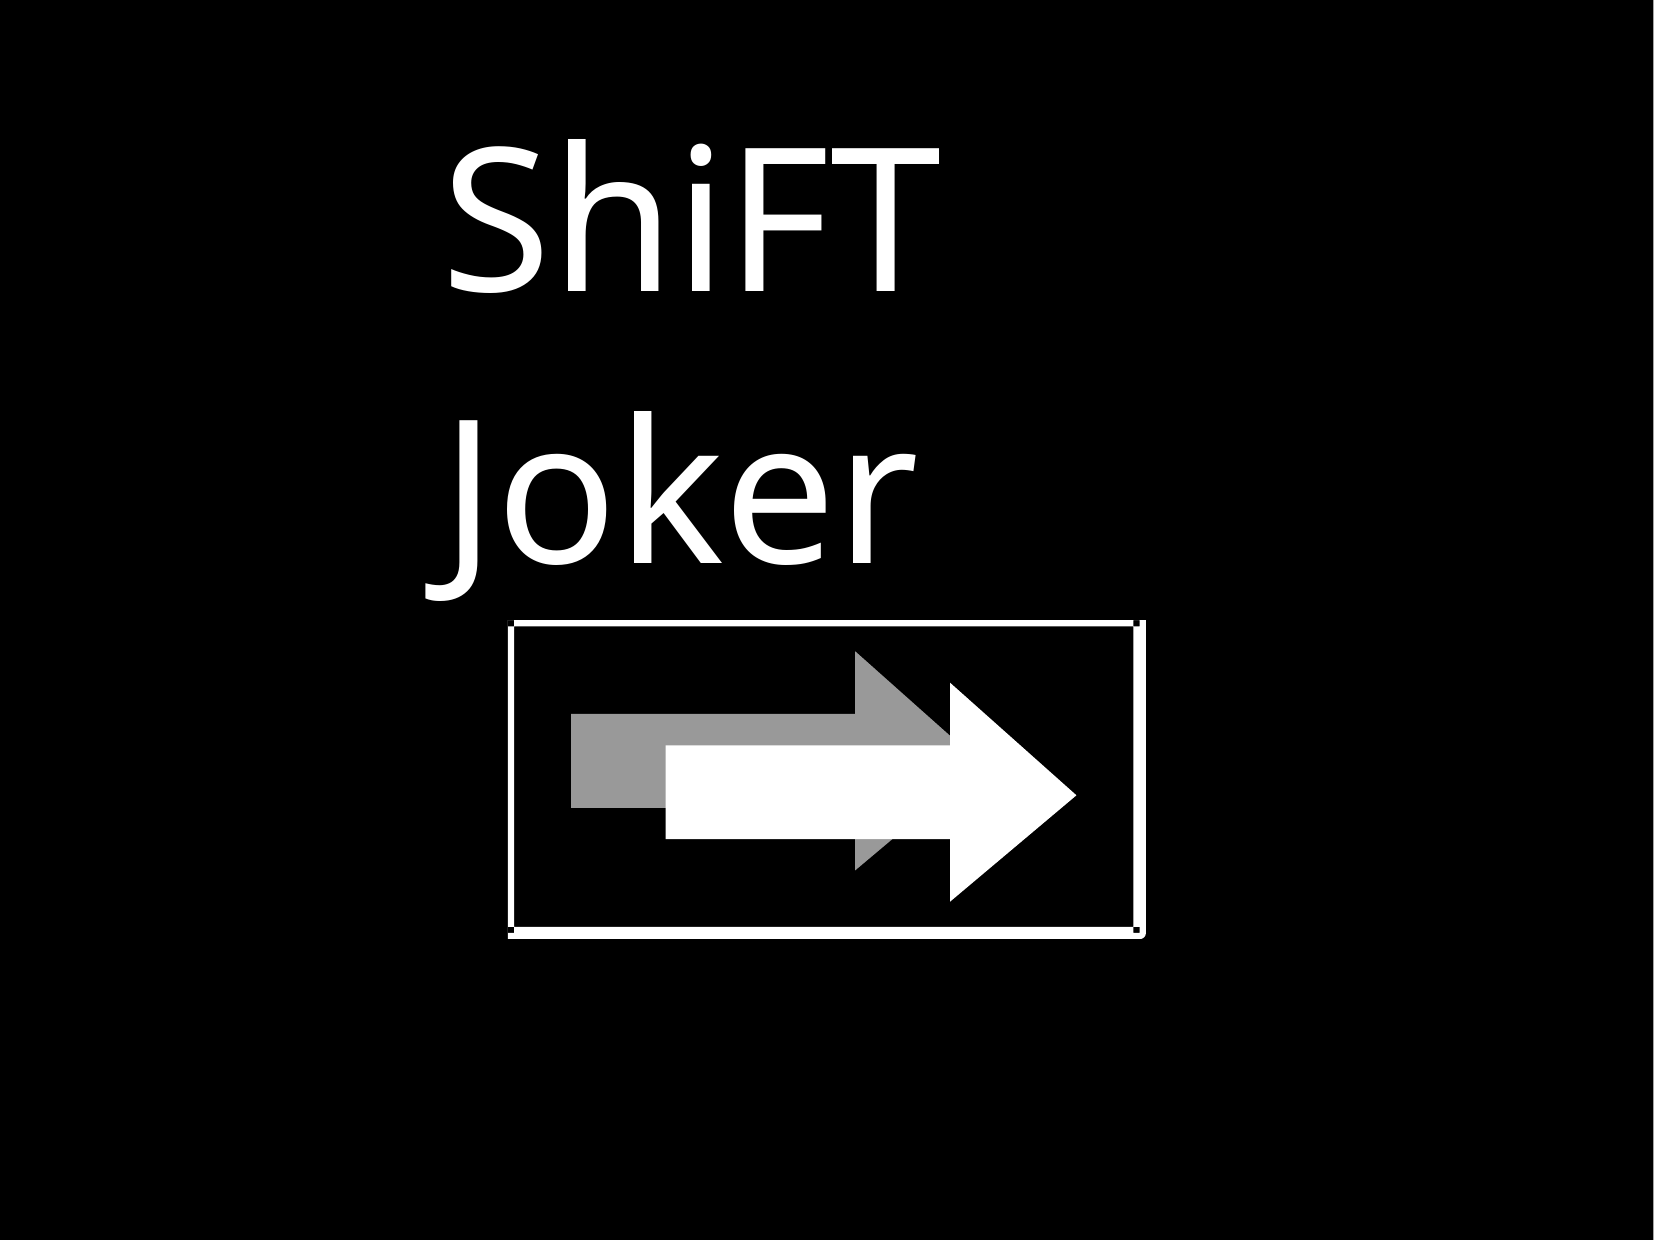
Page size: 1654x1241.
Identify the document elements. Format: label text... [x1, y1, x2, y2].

picture [507, 620, 1146, 939]
text_box ShiFT Joker [427, 69, 1181, 483]
